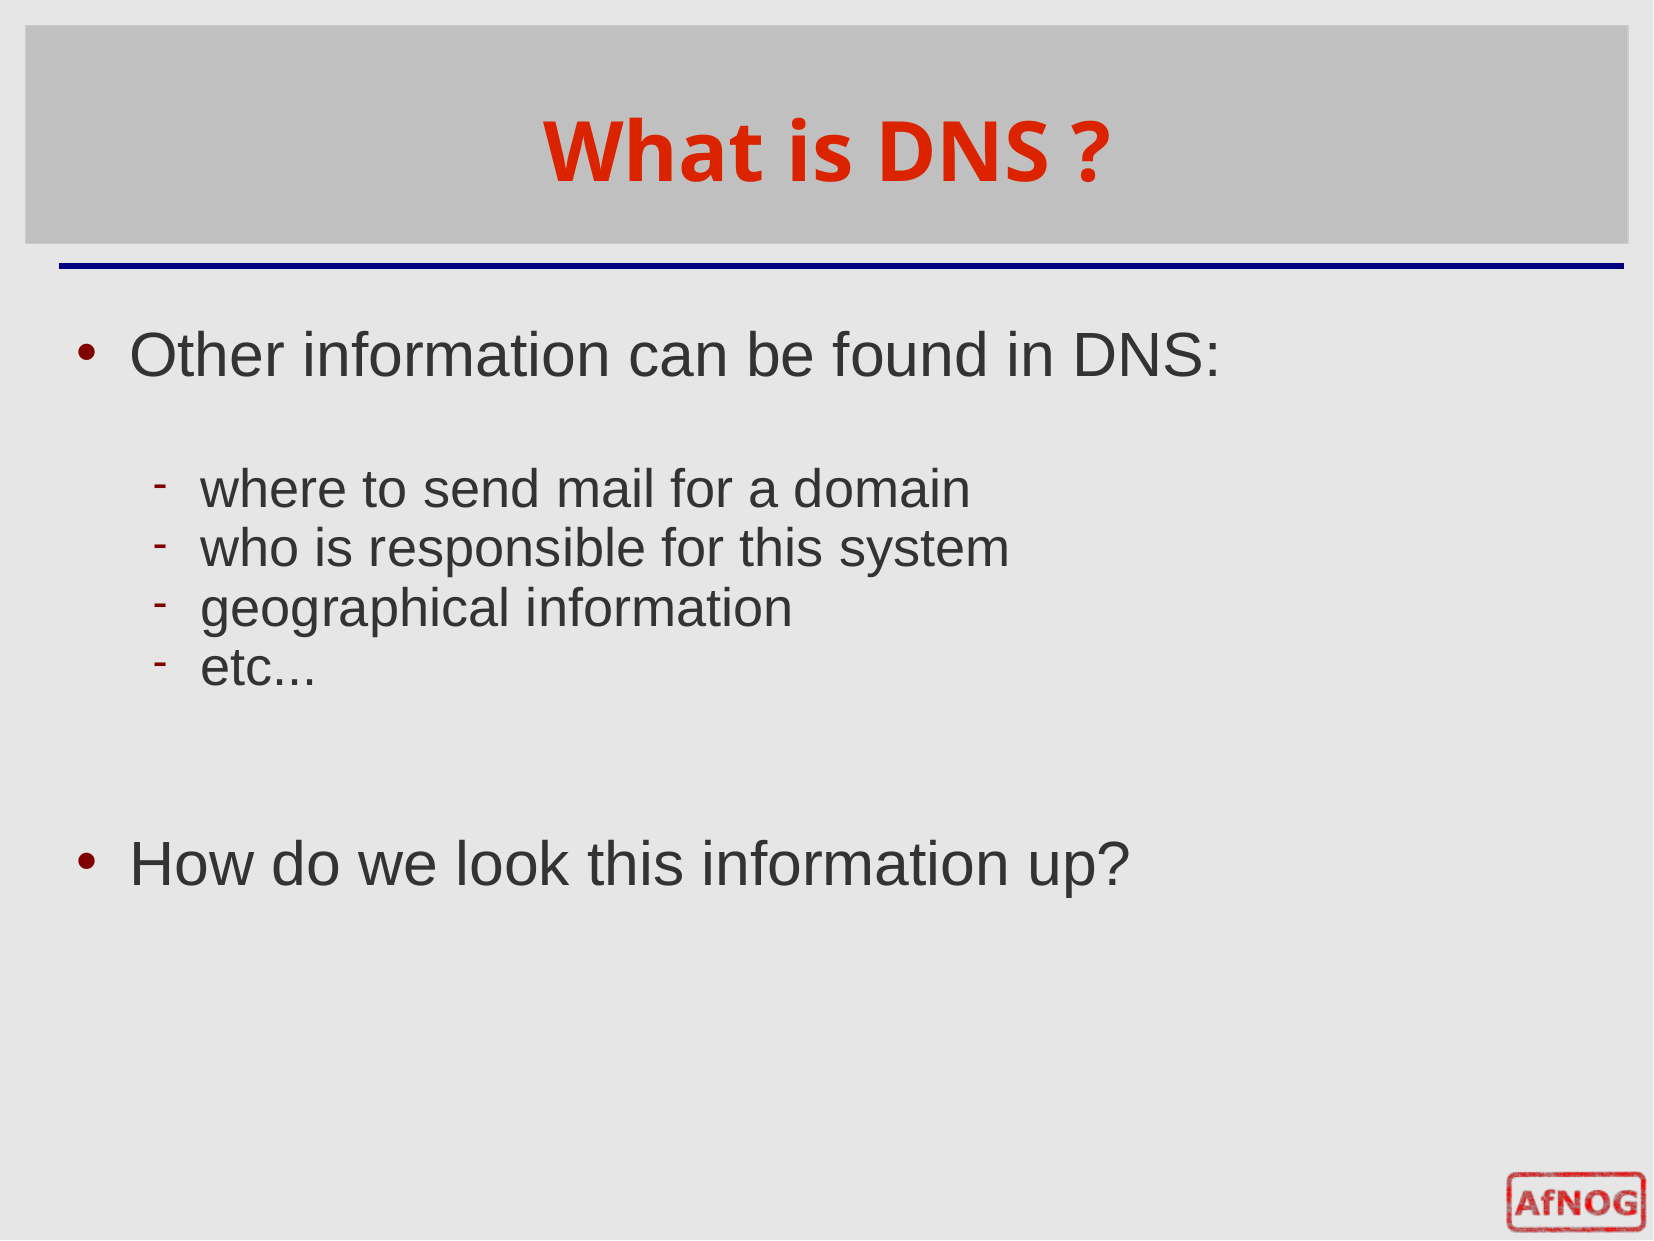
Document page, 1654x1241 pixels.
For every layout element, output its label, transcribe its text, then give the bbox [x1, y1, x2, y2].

picture [1505, 1170, 1648, 1235]
list Other information can be found in DNS: where to send mail for a domain who is responsible for this system geographical information etc... How do we look this information up? [59, 322, 1595, 1132]
title What is DNS ? [121, 46, 1534, 254]
